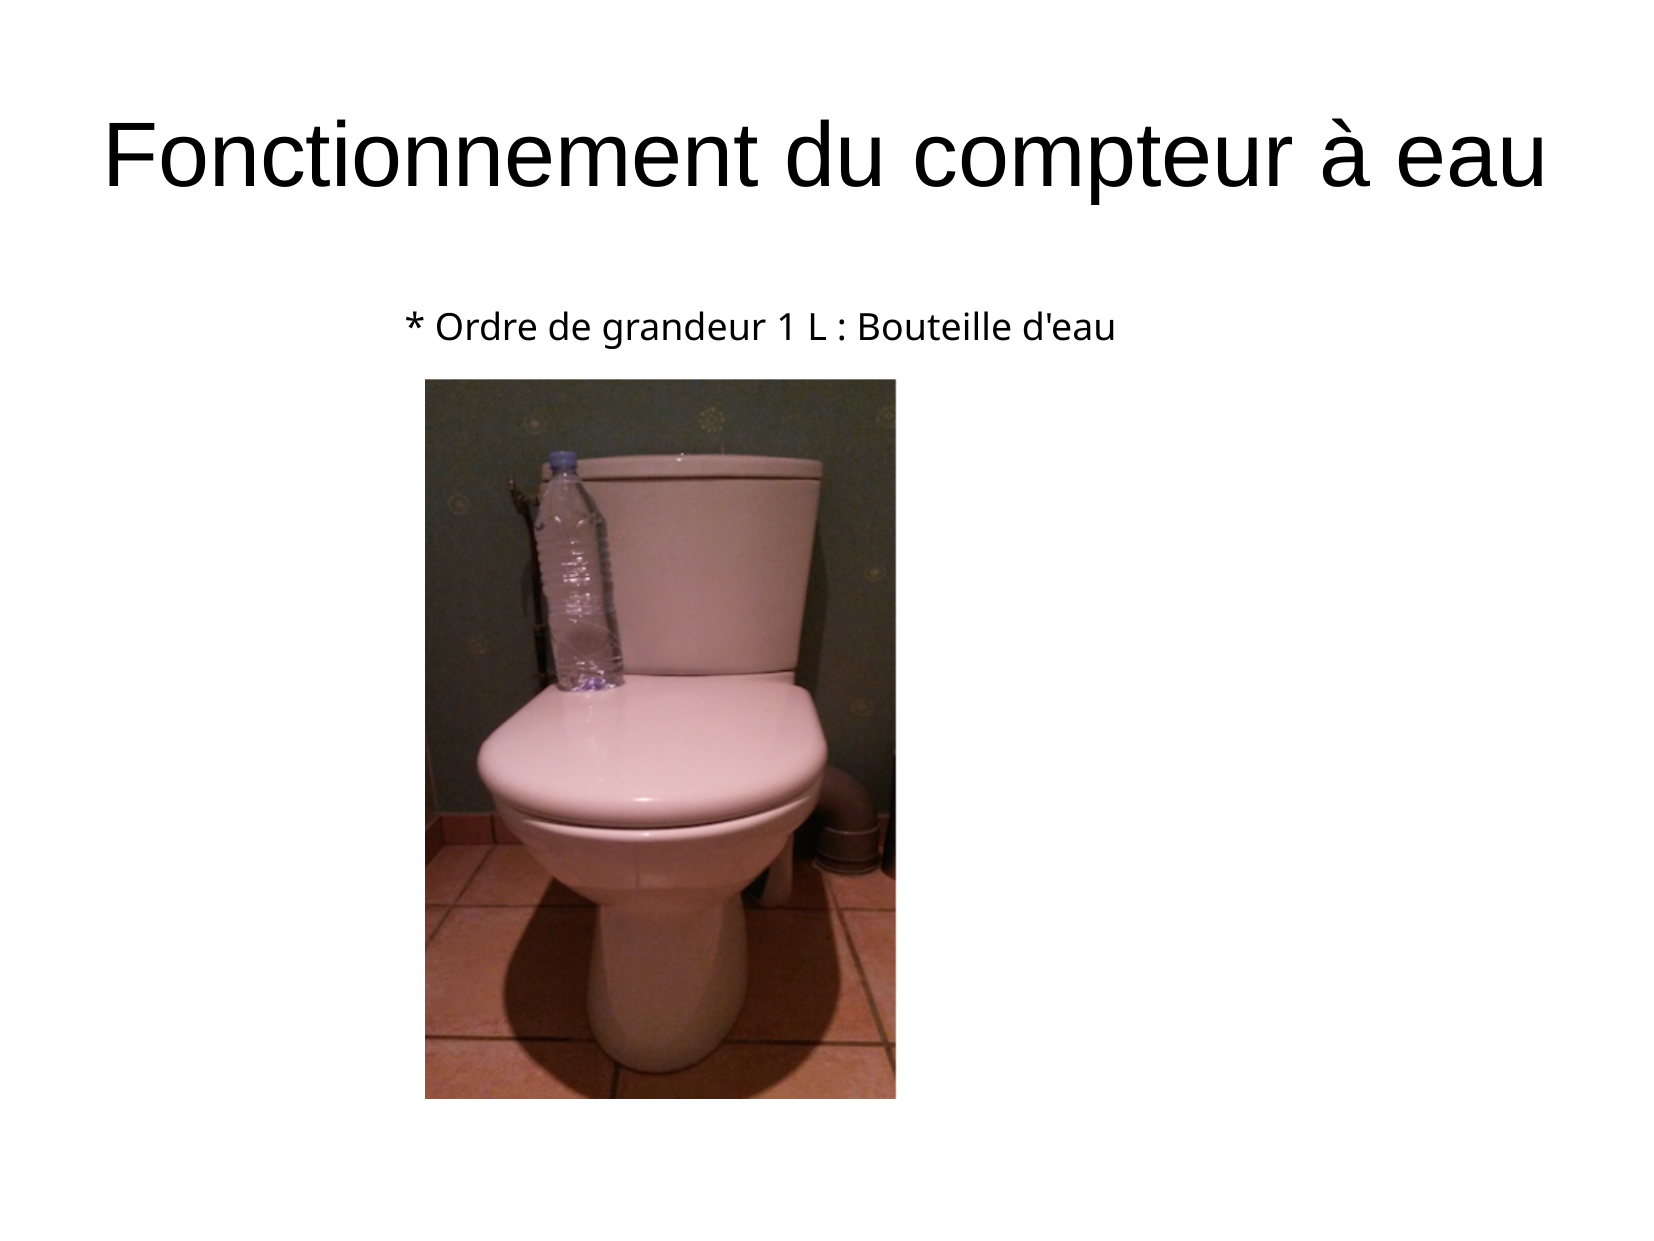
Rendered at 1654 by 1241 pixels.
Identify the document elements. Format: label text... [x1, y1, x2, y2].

text_box * Ordre de grandeur 1 L : Bouteille d'eau [389, 295, 1371, 378]
picture [425, 379, 898, 1099]
title Fonctionnement du compteur à eau [82, 49, 1571, 257]
